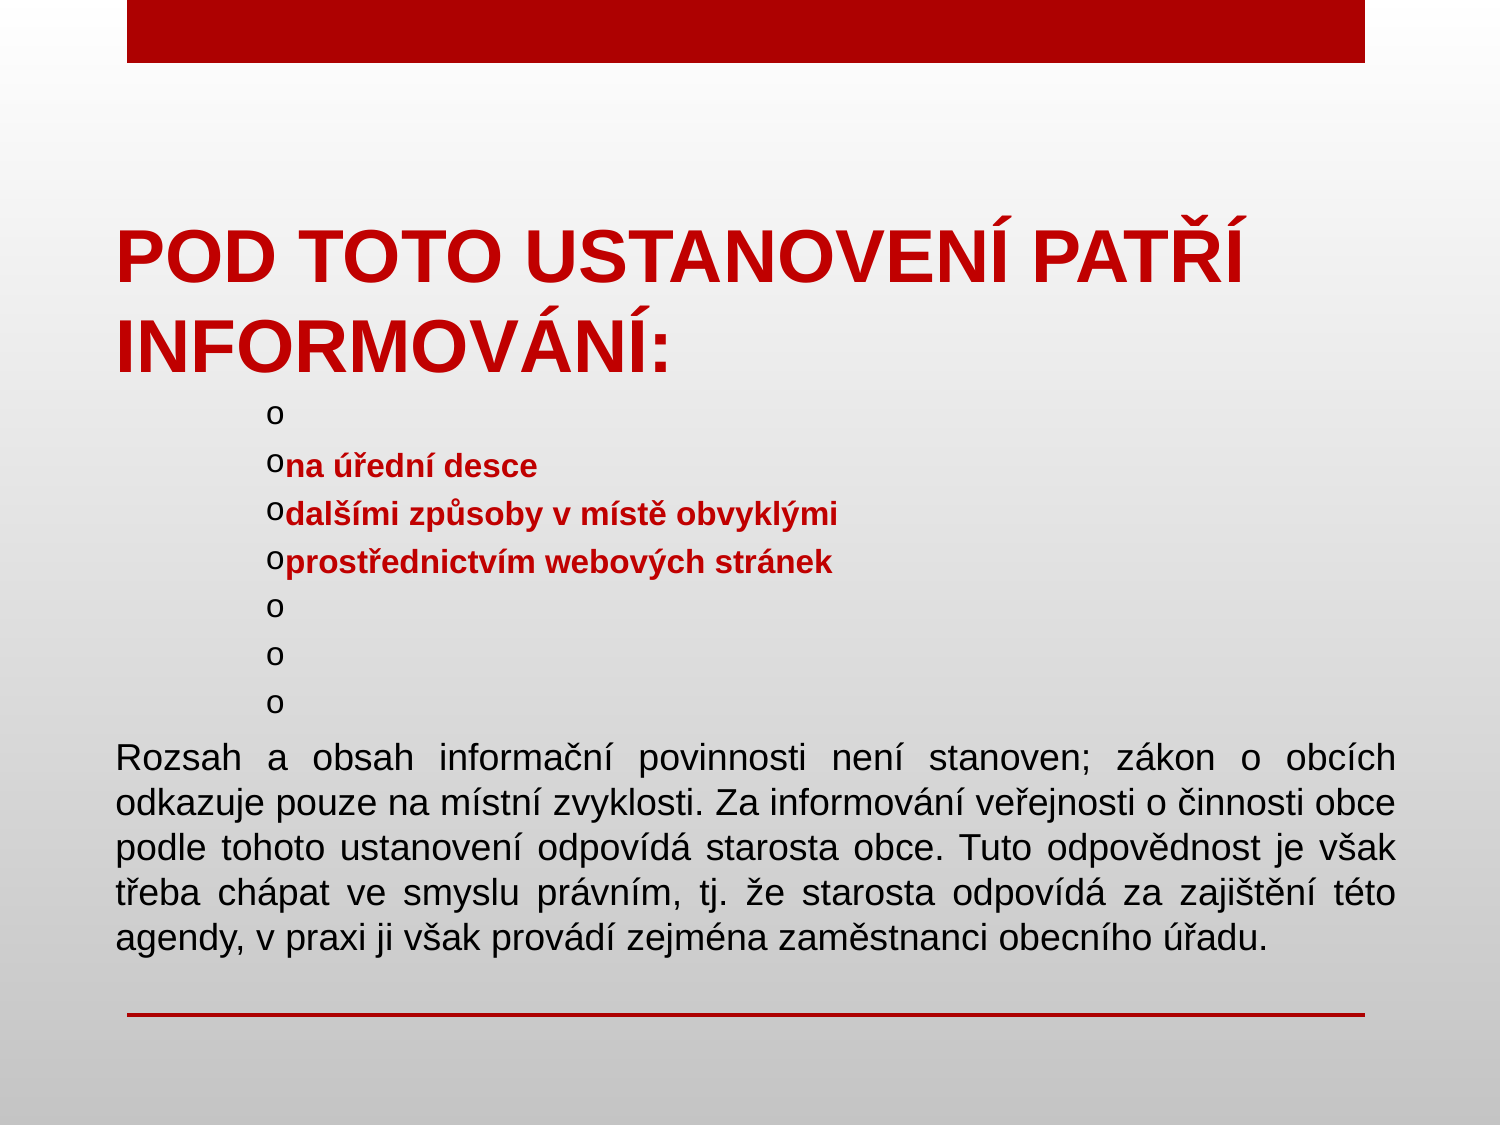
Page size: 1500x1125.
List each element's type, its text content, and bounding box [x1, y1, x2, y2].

text_box POD TOTO USTANOVENÍ PATŘÍ INFORMOVÁNÍ: na úřední desce dalšími způsoby v místě obvyklými prostřednictvím webových stránek Rozsah a obsah informační povinnosti není stanoven; zákon o obcích odkazuje pouze na místní zvyklosti. Za informování veřejnosti o činnosti obce podle tohoto ustanovení odpovídá starosta obce. Tuto odpovědnost je však třeba chápat ve smyslu právním, tj. že starosta odpovídá za zajištění této agendy, v praxi ji však provádí zejména zaměstnanci obecního úřadu. [100, 200, 1412, 966]
